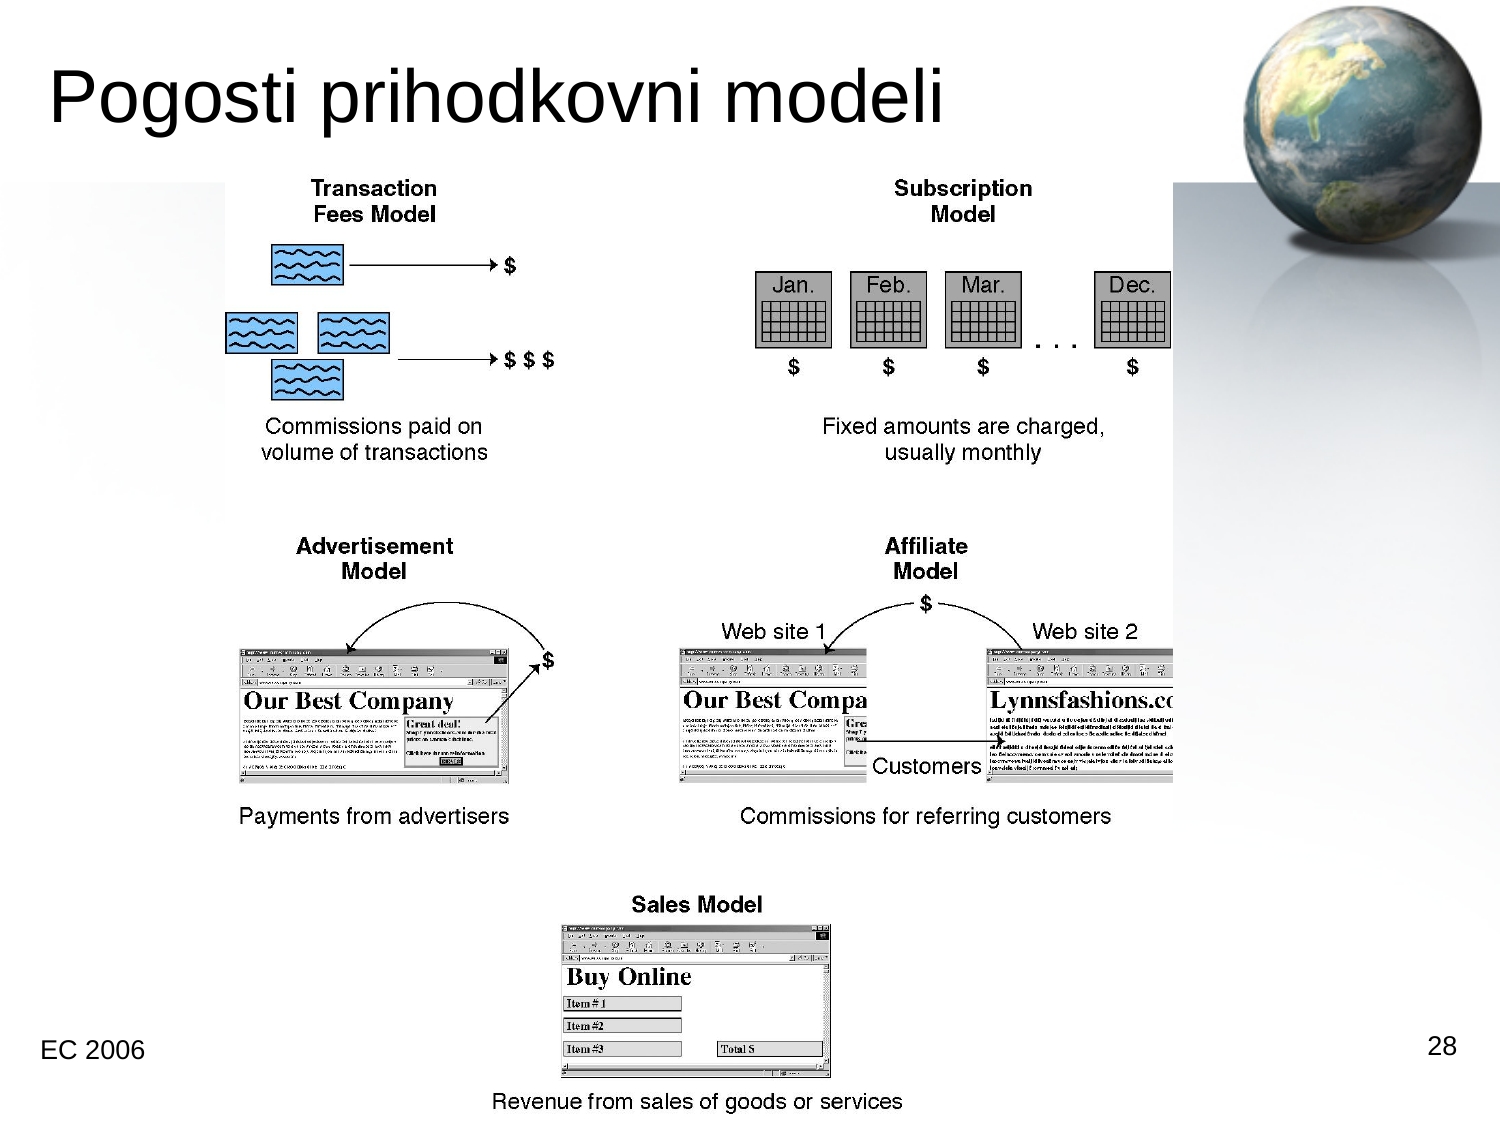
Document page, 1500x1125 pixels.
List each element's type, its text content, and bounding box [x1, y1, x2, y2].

text_box EC 2006 [25, 1025, 225, 1101]
text_box <number> [1173, 1020, 1473, 1096]
text_box [225, 174, 1173, 1119]
picture [0, 0, 1500, 1125]
title Pogosti prihodkovni modeli [33, 22, 1239, 162]
